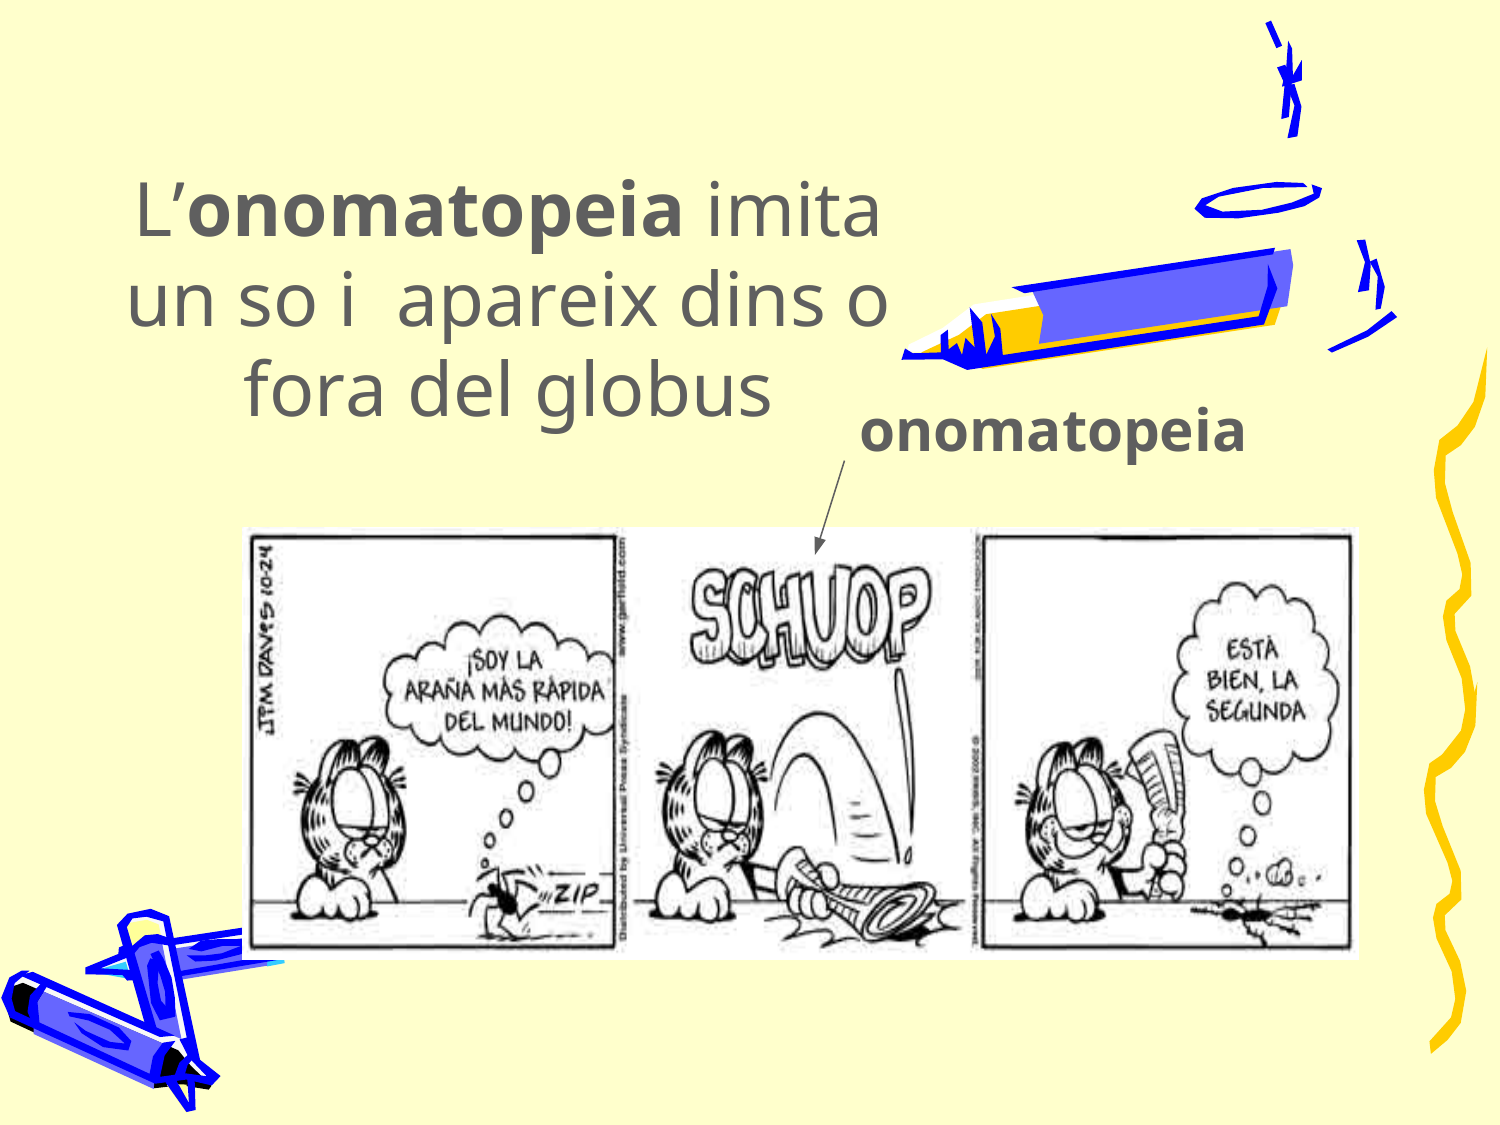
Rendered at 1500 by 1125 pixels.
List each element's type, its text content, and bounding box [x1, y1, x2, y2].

text_box onomatopeia [844, 385, 1320, 471]
title L’onomatopeia imita un so i apareix dins o fora del globus [107, 151, 910, 440]
picture [242, 527, 1359, 960]
